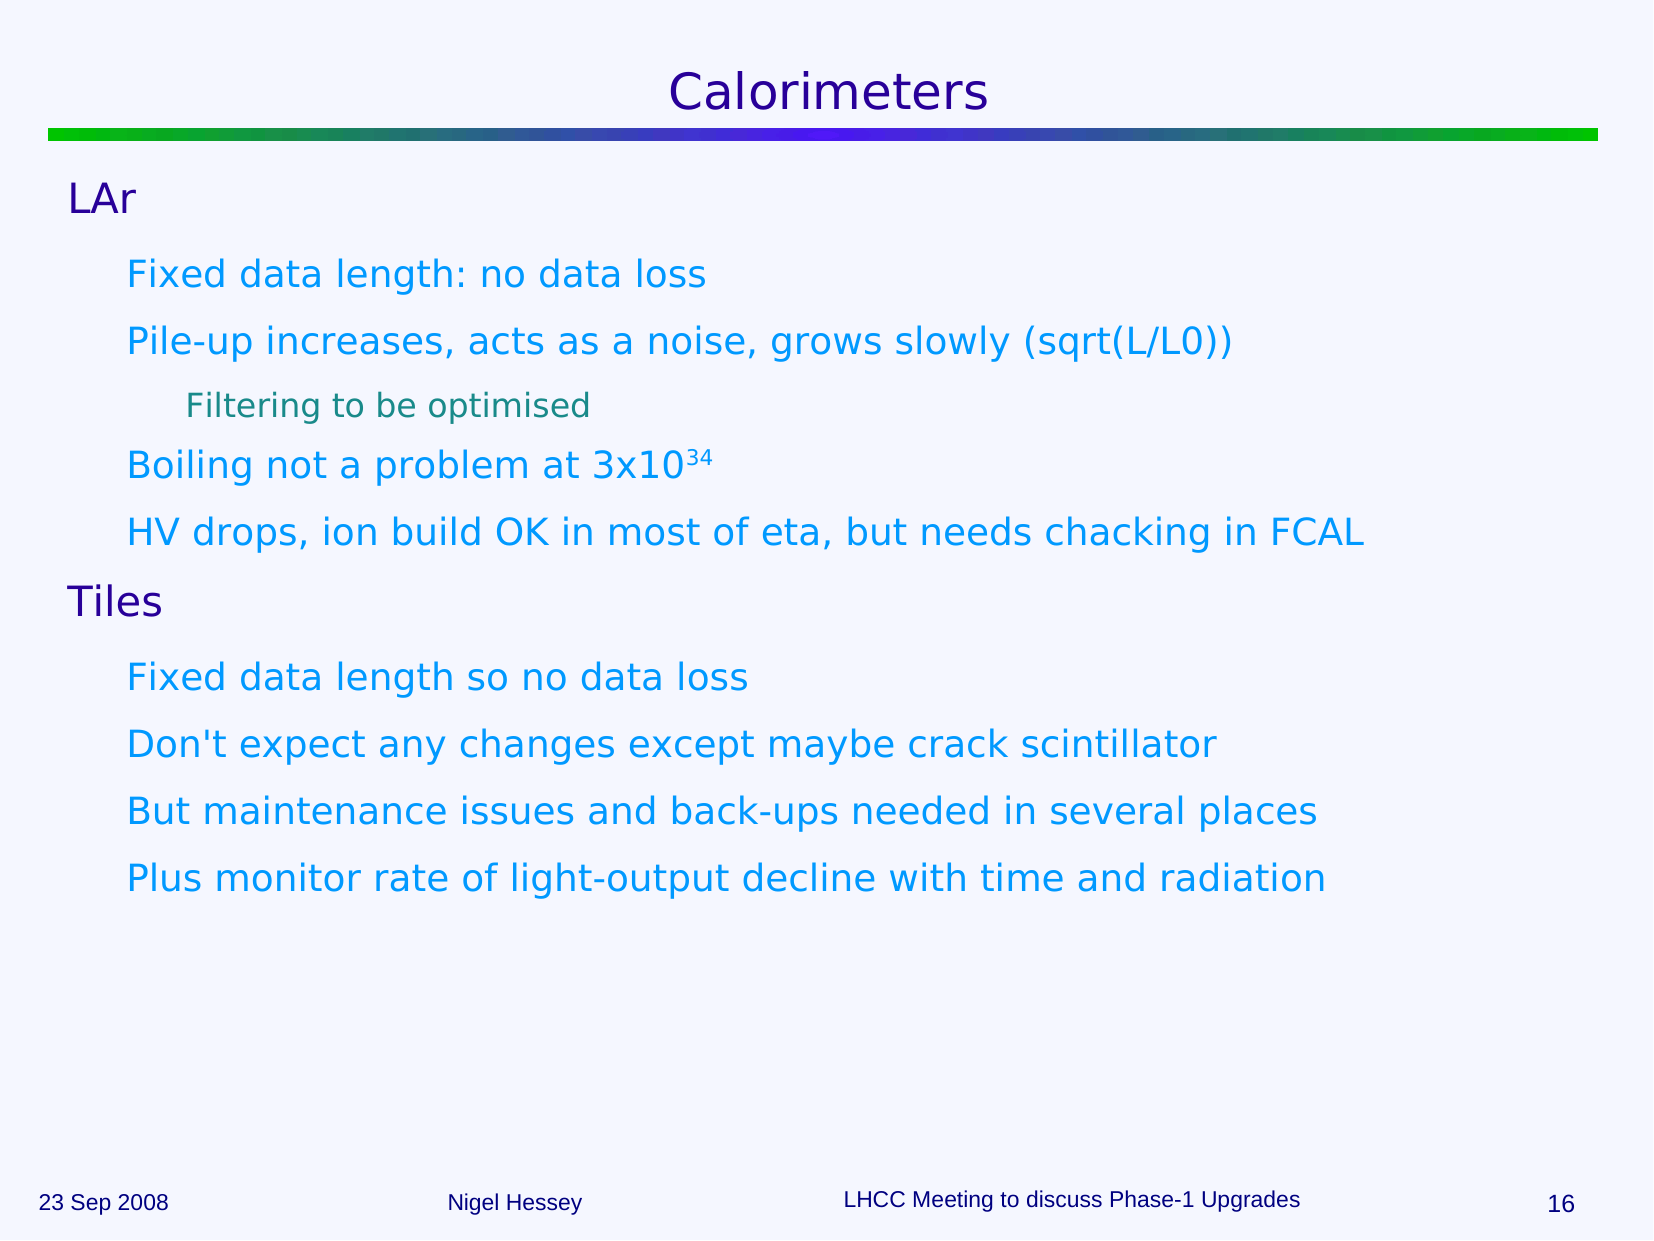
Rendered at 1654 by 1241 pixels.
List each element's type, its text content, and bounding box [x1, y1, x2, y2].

title Calorimeters [95, 37, 1563, 146]
list LAr Fixed data length: no data loss Pile-up increases, acts as a noise, grows slowly (sqrt(L/L0)) Filtering to be optimised Boiling not a problem at 3x1034 HV drops, ion build OK in most of eta, but needs chacking in FCAL Tiles Fixed data length so no data loss Don't expect any changes except maybe crack scintillator But maintenance issues and back-ups needed in several places Plus monitor rate of light-output decline with time and radiation [49, 174, 1614, 1127]
picture [1563, 128, 1598, 141]
picture [48, 128, 95, 141]
